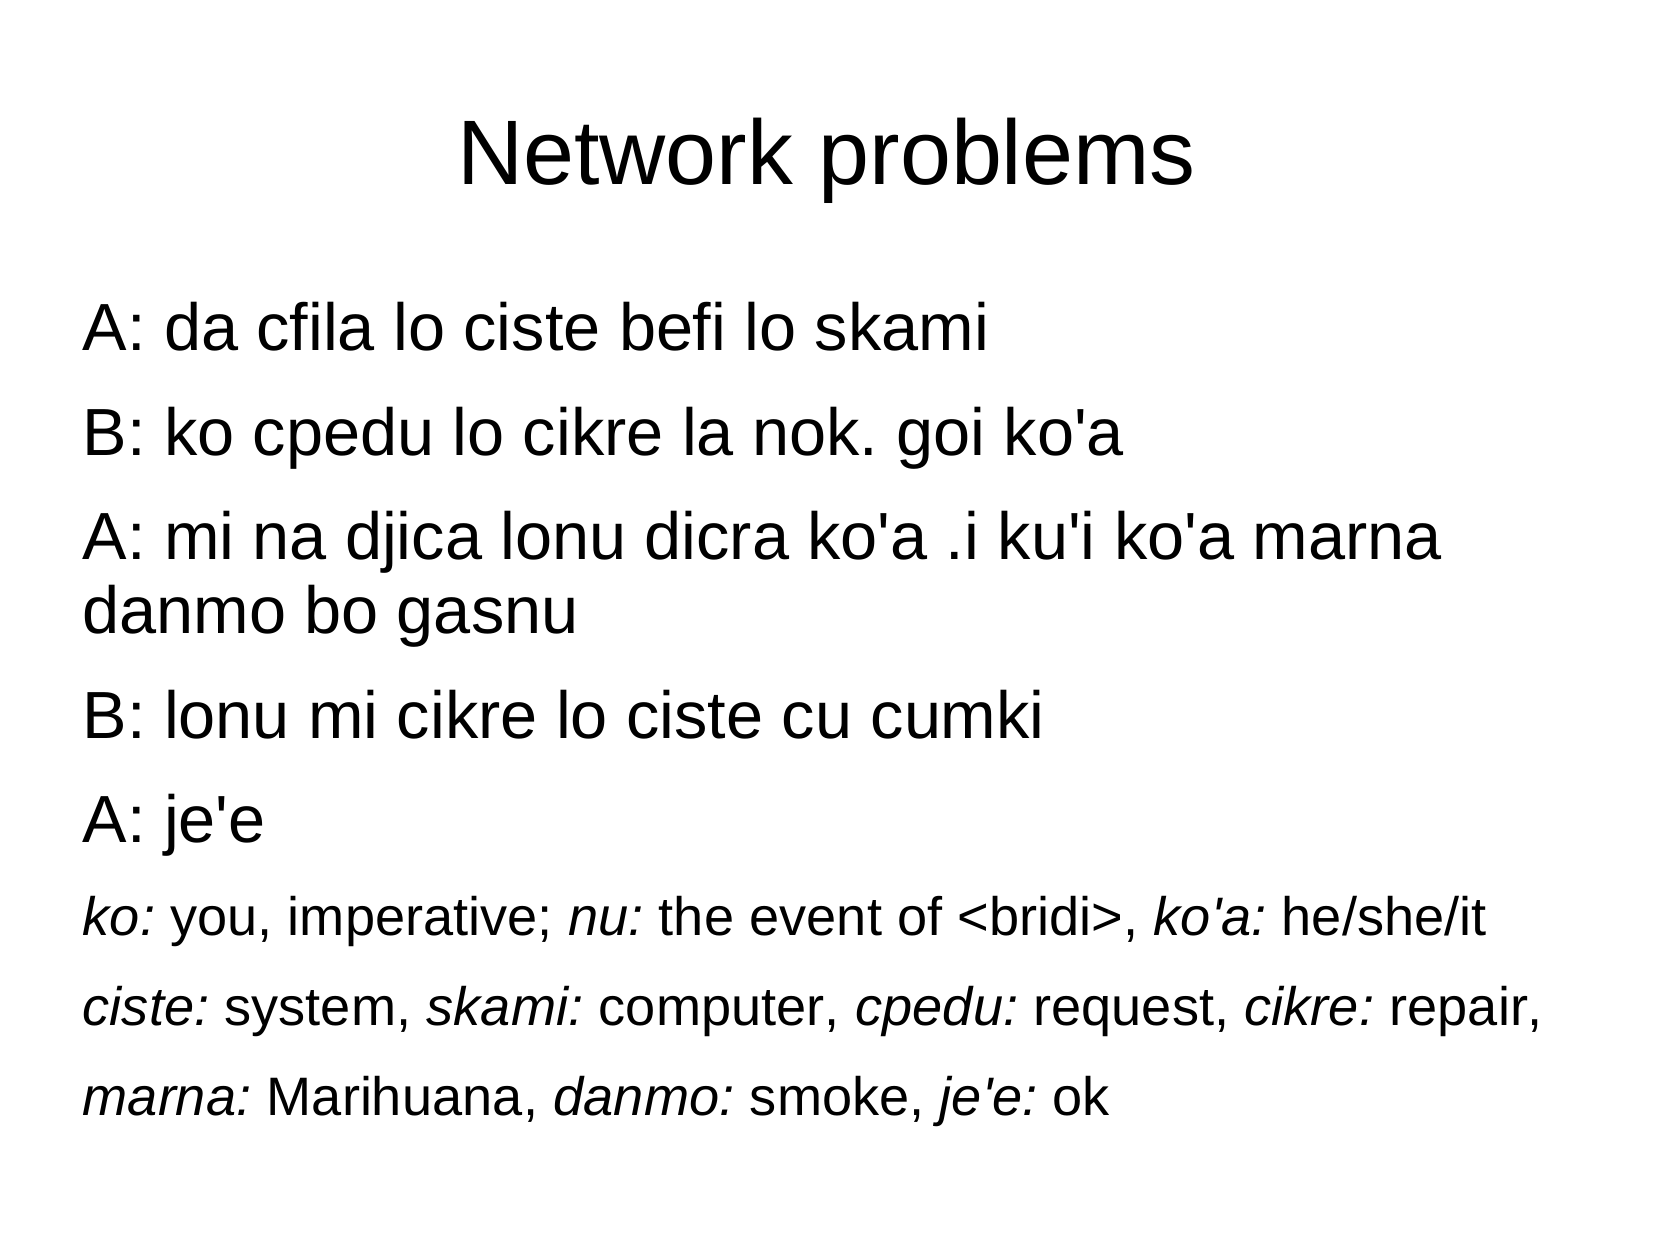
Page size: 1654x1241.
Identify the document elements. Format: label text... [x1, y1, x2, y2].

title Network problems [82, 49, 1571, 257]
list A: da cfila lo ciste befi lo skami B: ko cpedu lo cikre la nok. goi ko'a A: mi na djica lonu dicra ko'a .i ku'i ko'a marna danmo bo gasnu B: lonu mi cikre lo ciste cu cumki A: je'e ko: you, imperative; nu: the event of <bridi>, ko'a: he/she/it ciste: system, skami: computer, cpedu: request, cikre: repair, marna: Marihuana, danmo: smoke, je'e: ok [82, 290, 1571, 1128]
